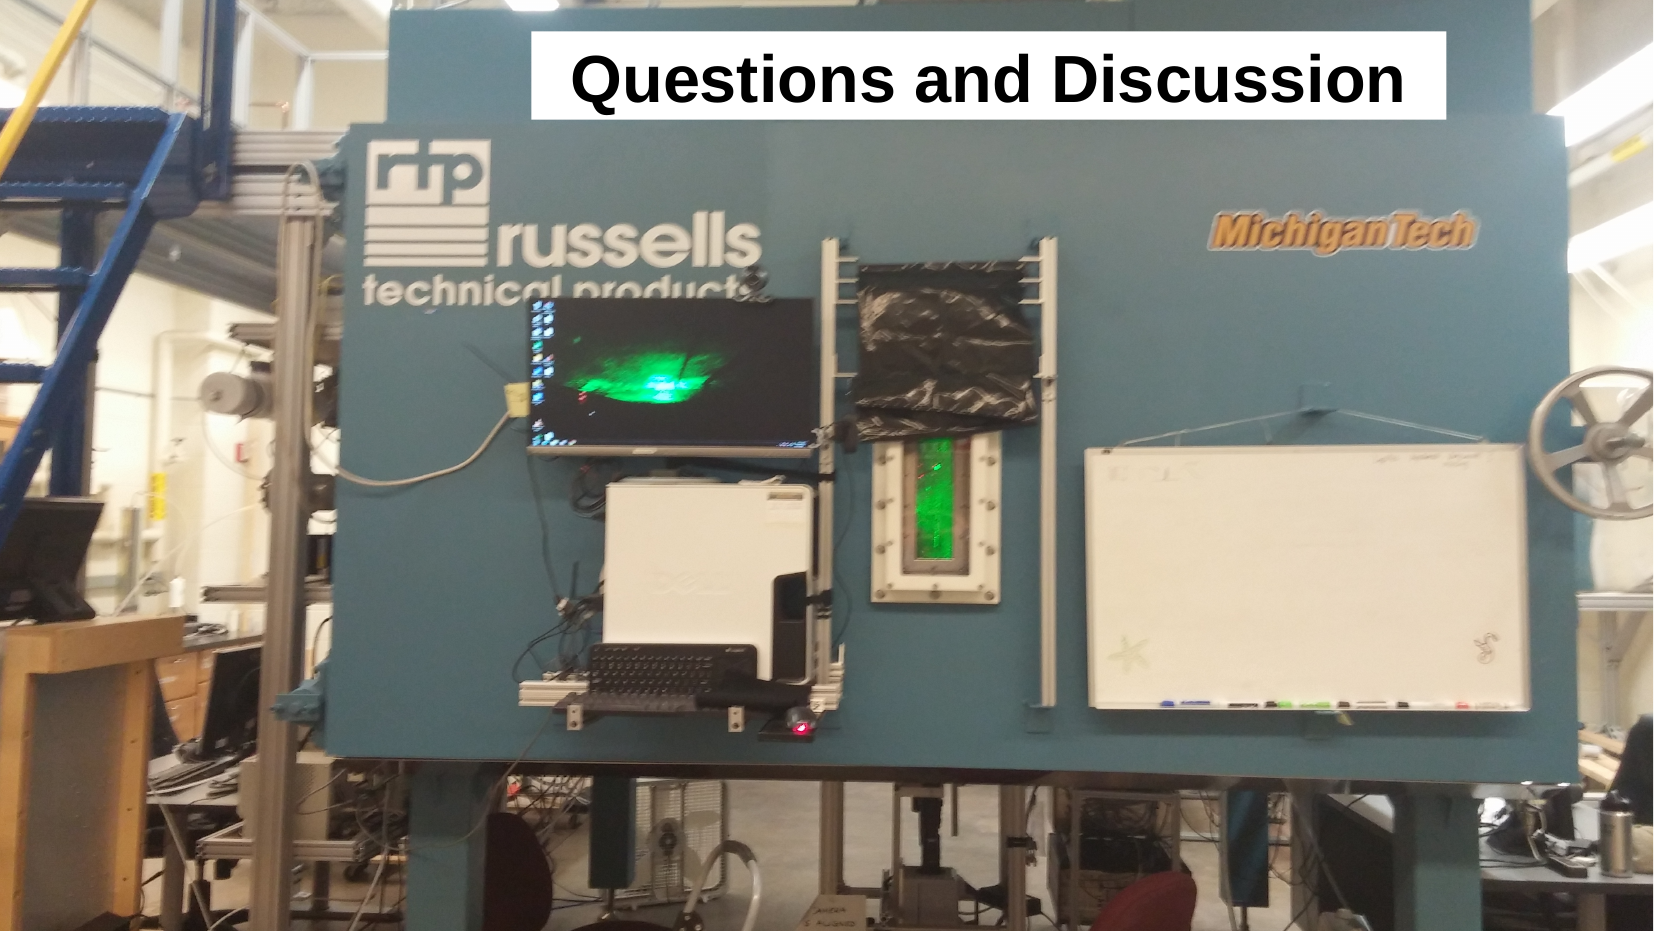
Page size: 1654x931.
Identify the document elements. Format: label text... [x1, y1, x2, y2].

text_box Questions and Discussion [531, 31, 1447, 120]
picture [0, 0, 1654, 931]
